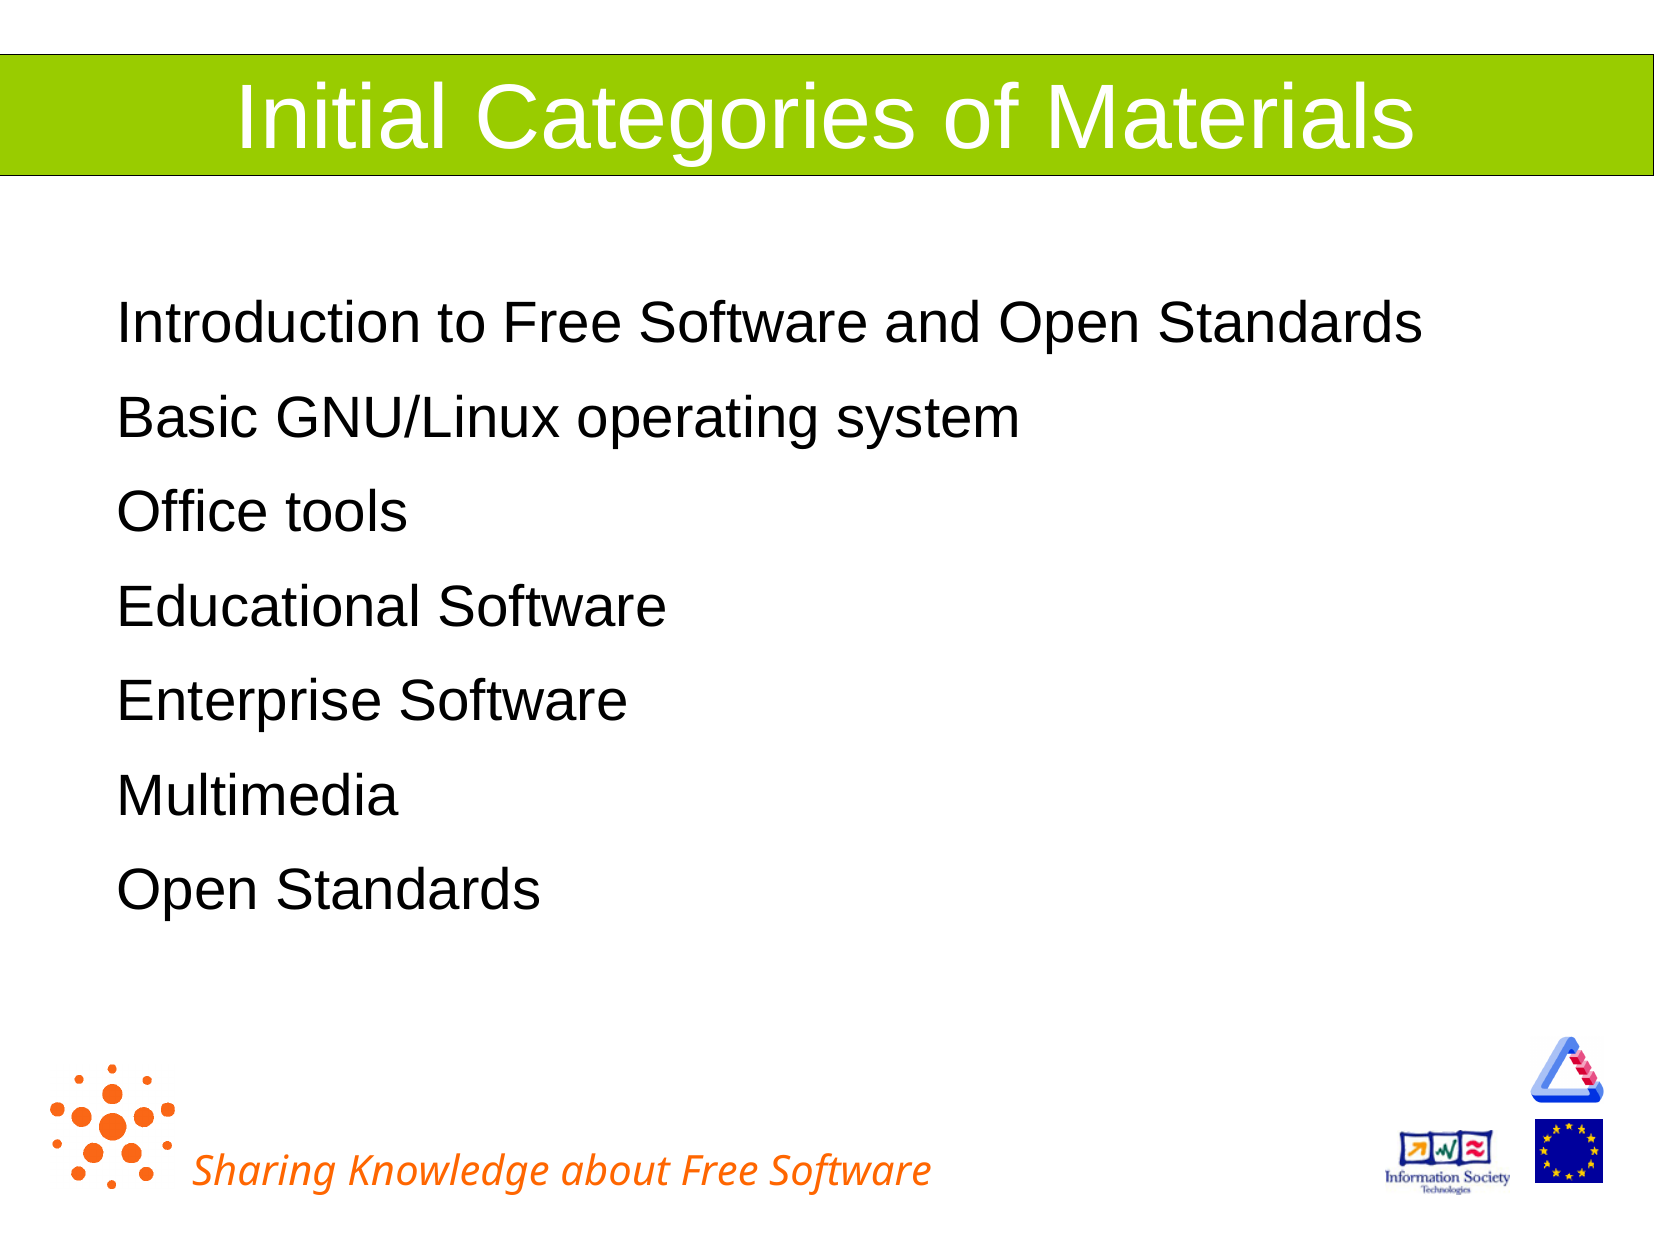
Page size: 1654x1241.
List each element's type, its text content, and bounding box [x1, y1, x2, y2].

list Introduction to Free Software and Open Standards Basic GNU/Linux operating system Office tools Educational Software Enterprise Software Multimedia Open Standards [82, 290, 1571, 1109]
picture [1571, 1036, 1604, 1104]
picture [50, 1064, 175, 1189]
title Initial Categories of Materials [82, 59, 1571, 174]
picture [1385, 1130, 1510, 1195]
picture [1535, 1119, 1603, 1183]
